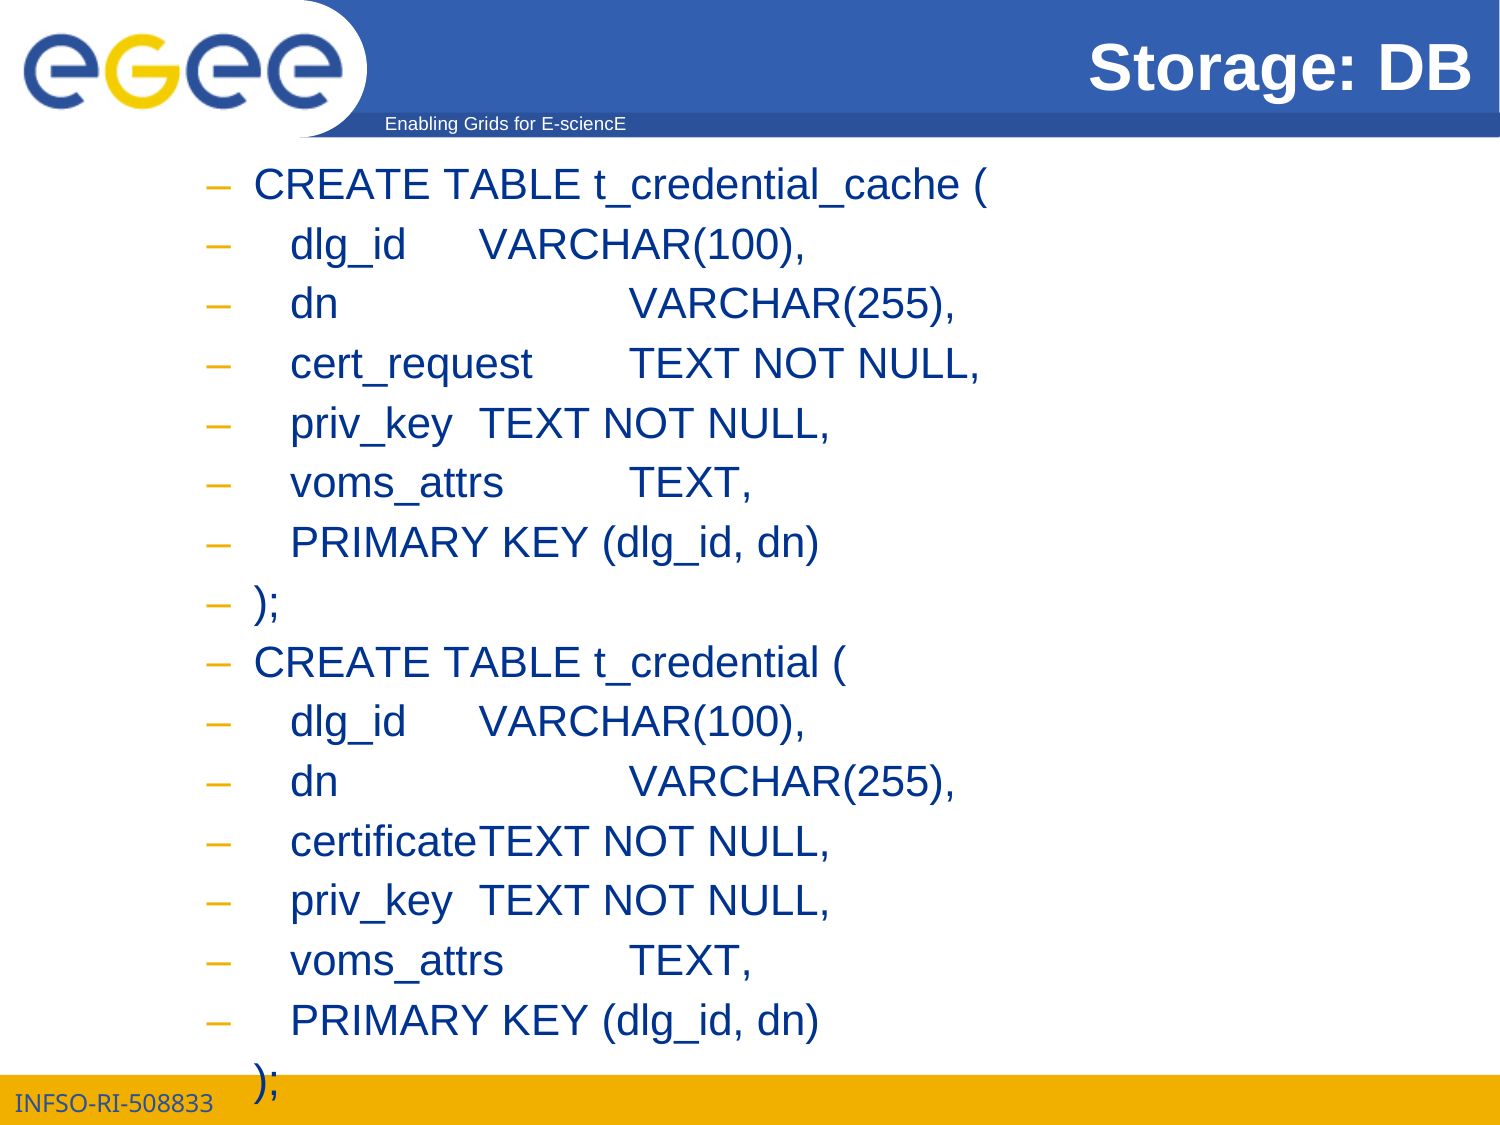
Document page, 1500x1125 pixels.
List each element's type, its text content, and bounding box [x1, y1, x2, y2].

list CREATE TABLE t_credential_cache ( dlg_id VARCHAR(100), dn VARCHAR(255), cert_request TEXT NOT NULL, priv_key TEXT NOT NULL, voms_attrs TEXT, PRIMARY KEY (dlg_id, dn) ); CREATE TABLE t_credential ( dlg_id VARCHAR(100), dn VARCHAR(255), certificate TEXT NOT NULL, priv_key TEXT NOT NULL, voms_attrs TEXT, PRIMARY KEY (dlg_id, dn) ); [56, 159, 1466, 1105]
title Storage: DB [369, 10, 1475, 124]
picture [18, 30, 349, 112]
